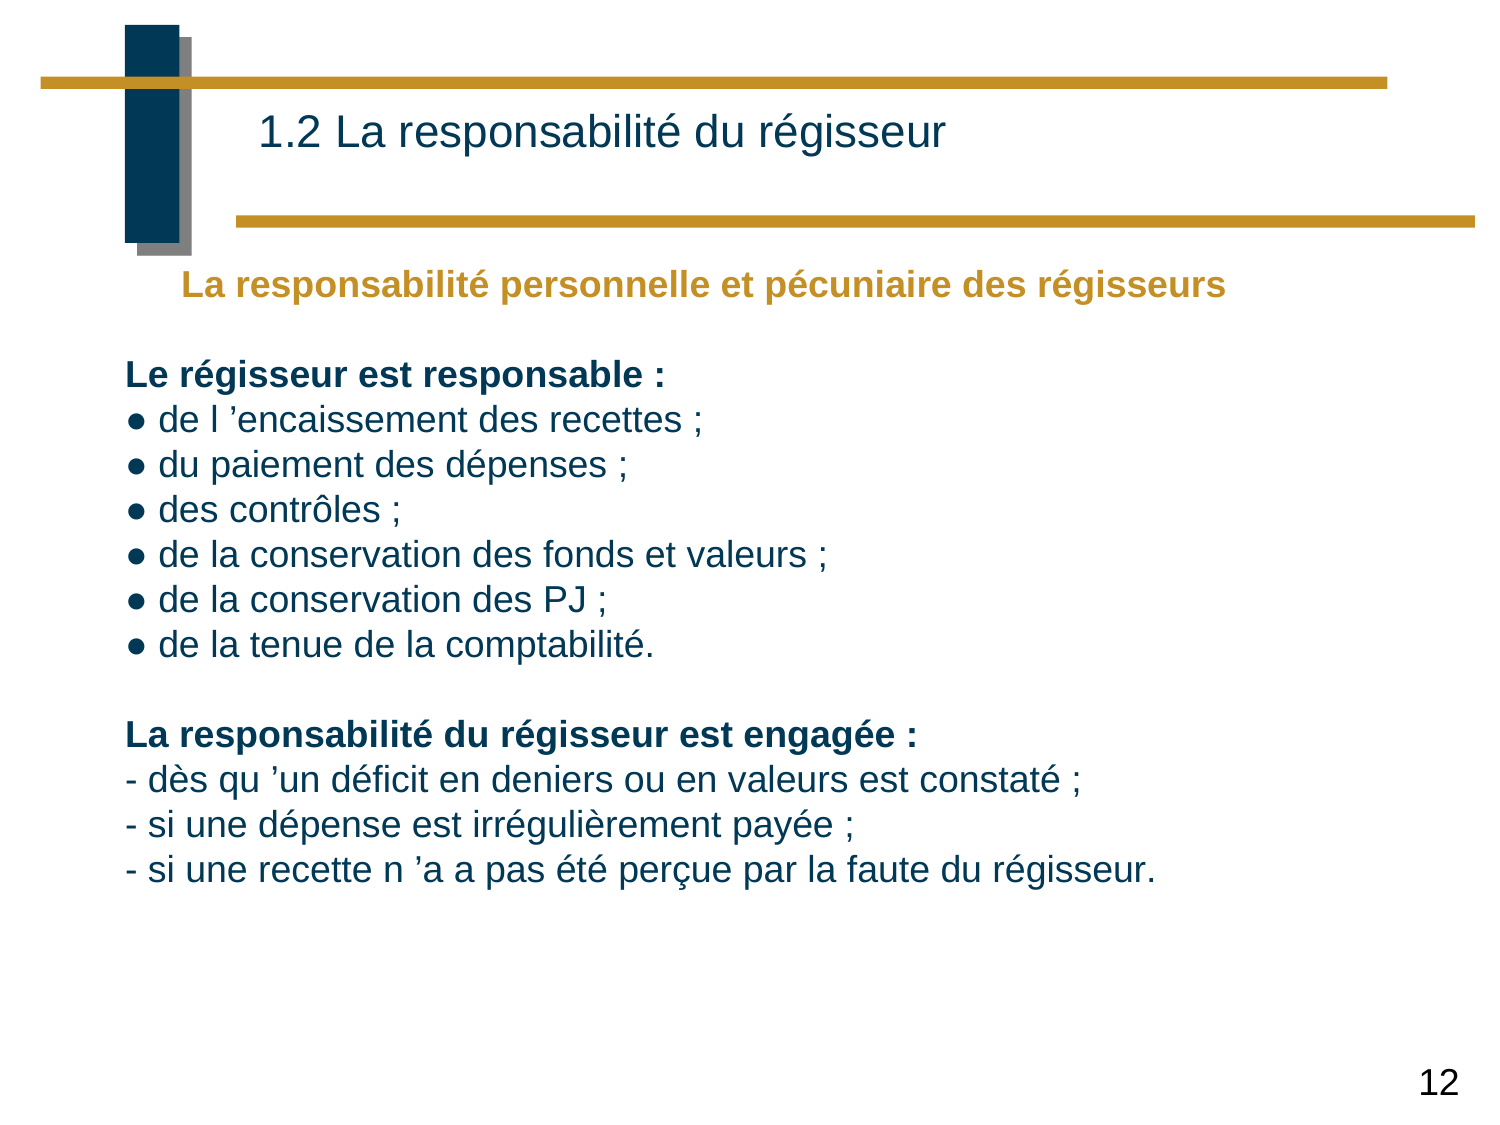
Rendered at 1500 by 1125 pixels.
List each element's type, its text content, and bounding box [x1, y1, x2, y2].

text_box [236, 215, 1475, 228]
list La responsabilité personnelle et pécuniaire des régisseurs Le régisseur est responsable : ● de l ’encaissement des recettes ; ● du paiement des dépenses ; ● des contrôles ; ● de la conservation des fonds et valeurs ; ● de la conservation des PJ ; ● de la tenue de la comptabilité. La responsabilité du régisseur est engagée : - dès qu ’un déficit en deniers ou en valeurs est constaté ; - si une dépense est irrégulièrement payée ; - si une recette n ’a a pas été perçue par la faute du régisseur. [125, 259, 1465, 1028]
title 1.2 La responsabilité du régisseur [243, 76, 1500, 187]
text_box [40, 24, 243, 243]
list 12 [1169, 1012, 1465, 1125]
